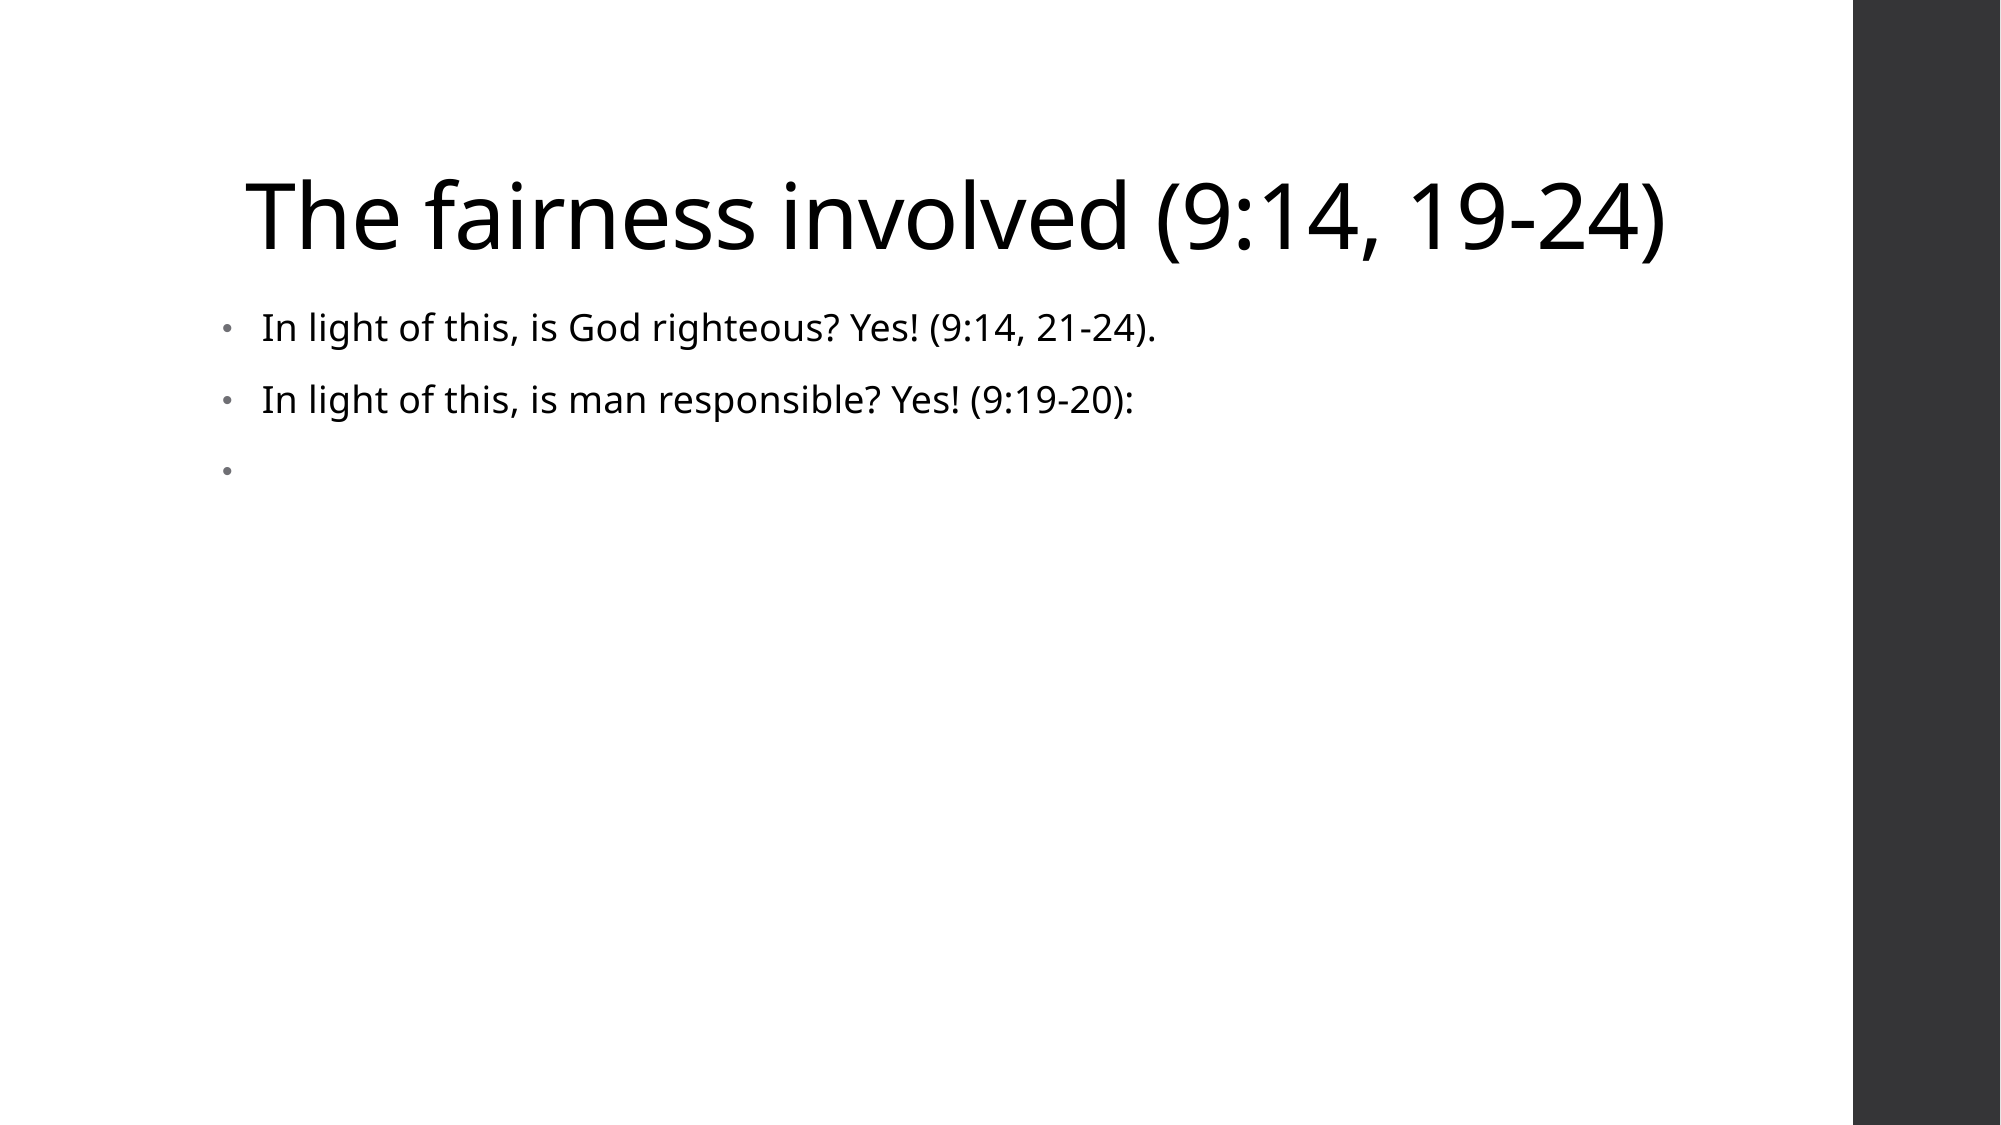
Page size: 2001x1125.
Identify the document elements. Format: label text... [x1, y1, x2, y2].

title The fairness involved (9:14, 19-24) [206, 60, 1797, 278]
list In light of this, is God righteous? Yes! (9:14, 21-24). In light of this, is man responsible? Yes! (9:19-20): [206, 299, 1617, 1014]
